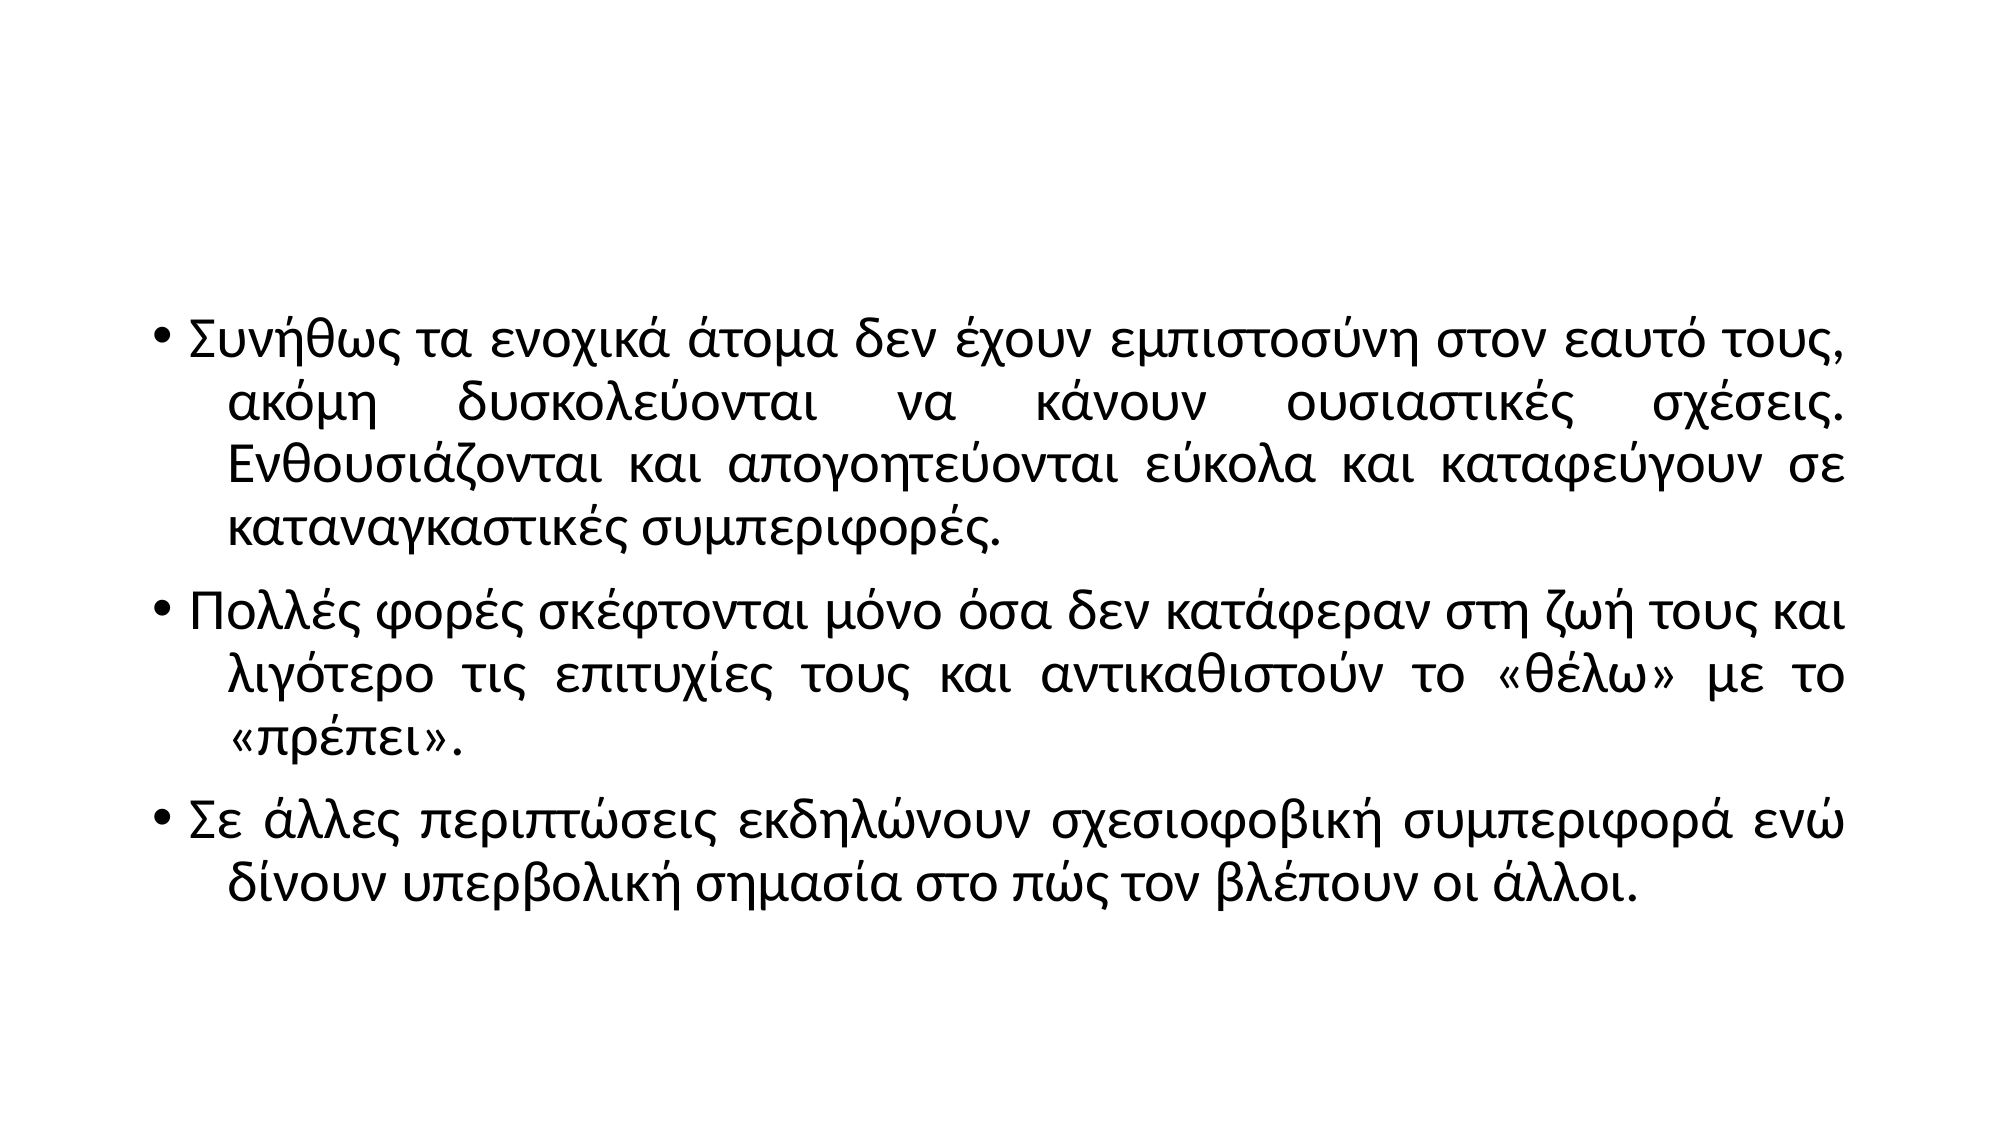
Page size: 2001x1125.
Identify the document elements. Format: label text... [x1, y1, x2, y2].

list Συνήθως τα ενοχικά άτομα δεν έχουν εμπιστοσύνη στον εαυτό τους, ακόμη δυσκολεύονται να κάνουν ουσιαστικές σχέσεις. Ενθουσιάζονται και απογοητεύονται εύκολα και καταφεύγουν σε καταναγκαστικές συμπεριφορές. Πολλές φορές σκέφτονται μόνο όσα δεν κατάφεραν στη ζωή τους και λιγότερο τις επιτυχίες τους και αντικαθιστούν το «θέλω» με το «πρέπει». Σε άλλες περιπτώσεις εκδηλώνουν σχεσιοφοβική συμπεριφορά ενώ δίνουν υπερβολική σημασία στο πώς τον βλέπουν οι άλλοι. [137, 299, 1863, 1014]
